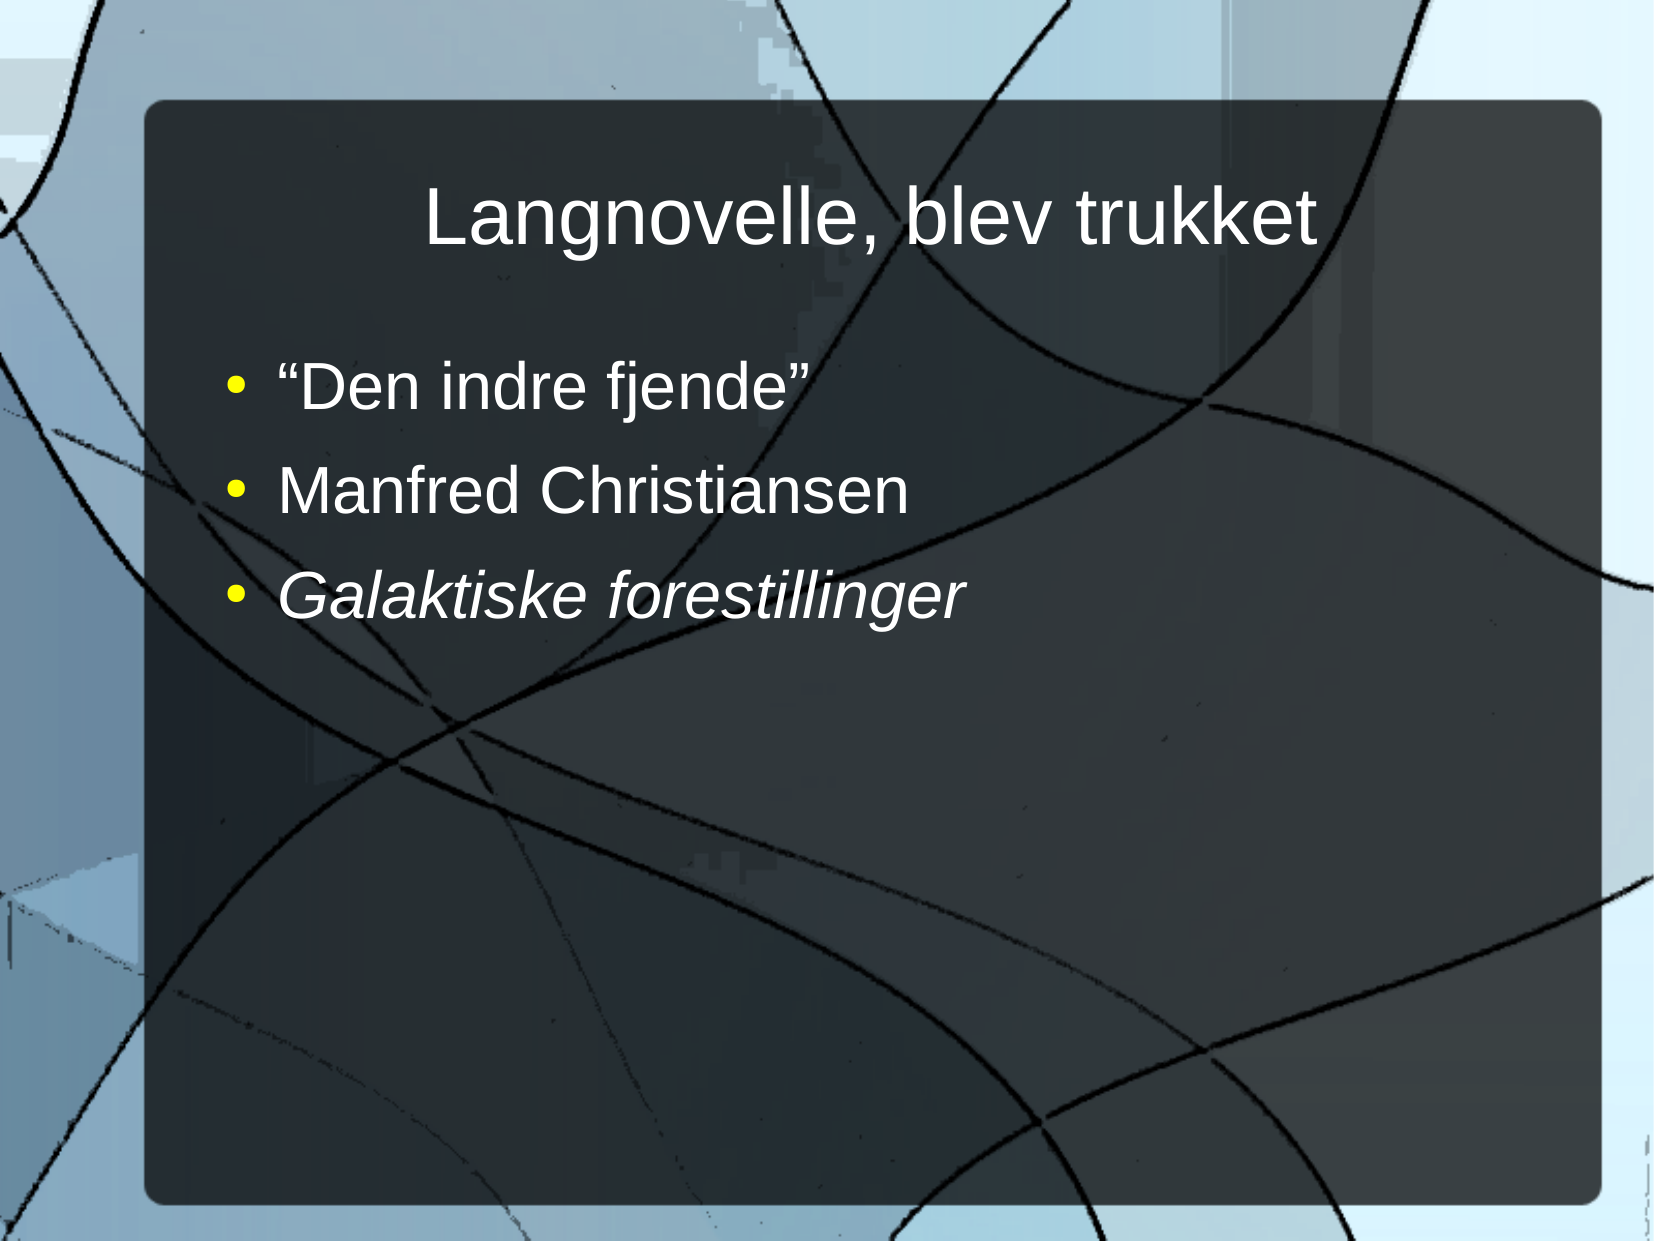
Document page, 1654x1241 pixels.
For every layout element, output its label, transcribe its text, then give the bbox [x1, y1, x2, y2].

title Langnovelle, blev trukket [159, 108, 1583, 325]
list “Den indre fjende” Manfred Christiansen Galaktiske forestillinger [206, 349, 1571, 1069]
picture [0, 0, 1654, 1241]
